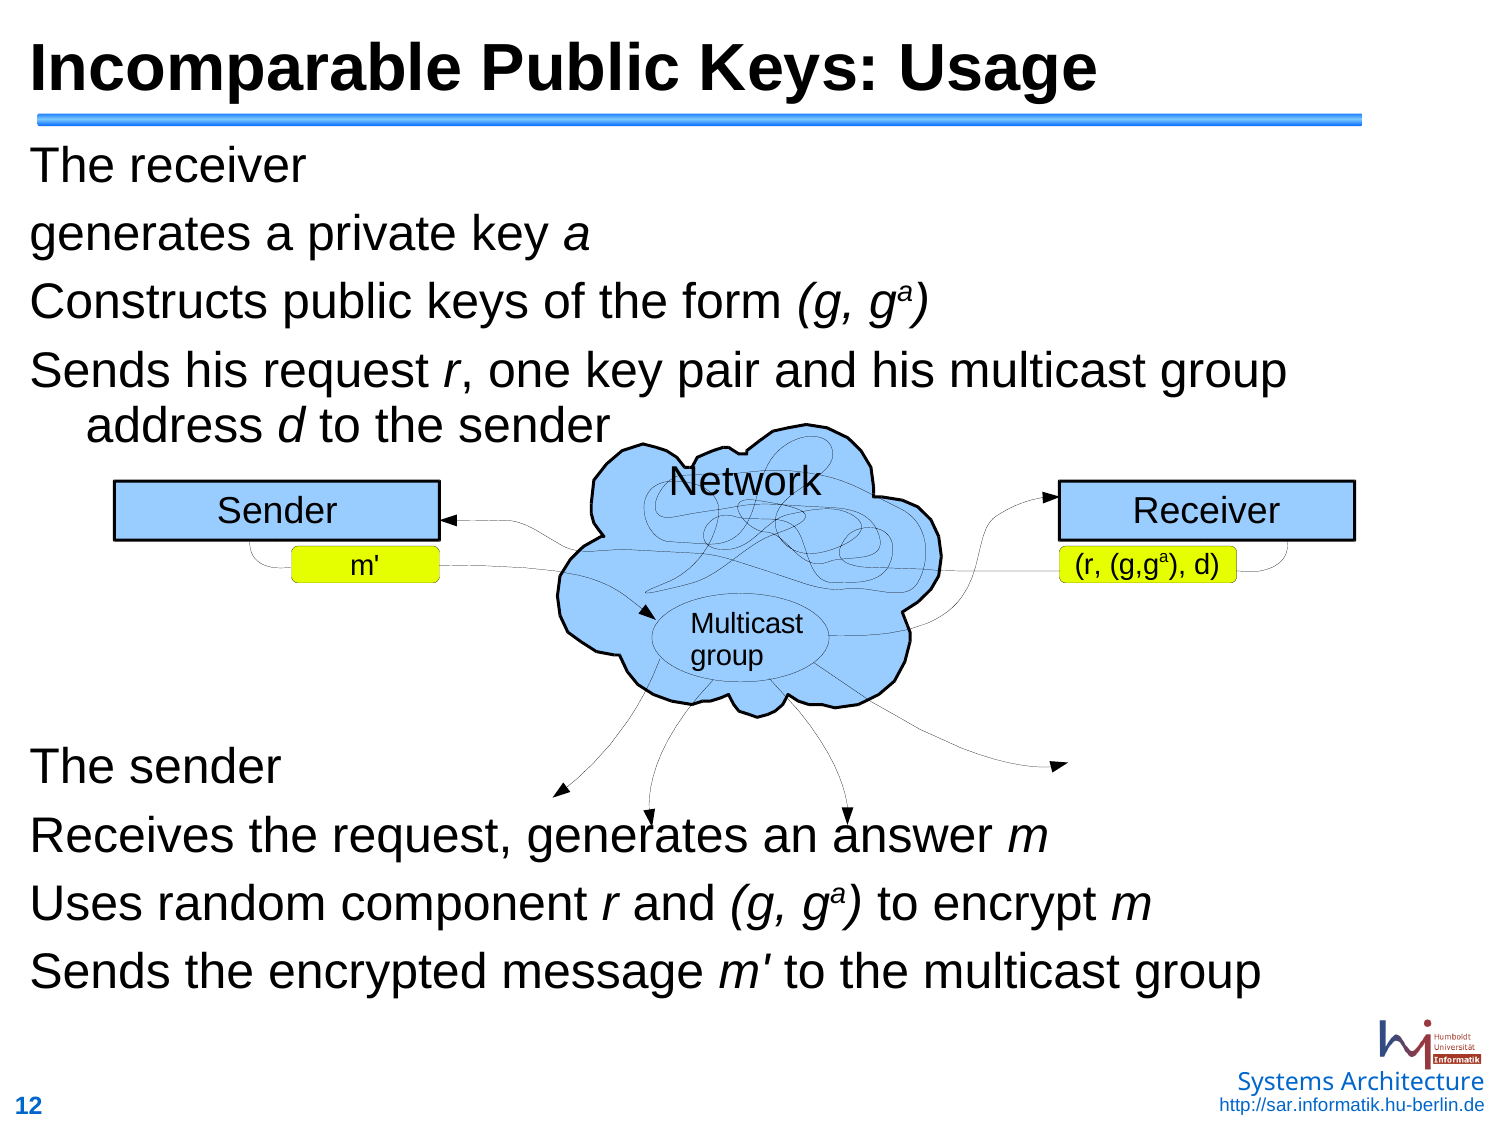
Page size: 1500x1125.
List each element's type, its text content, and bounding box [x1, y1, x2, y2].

picture [1376, 1059, 1483, 1071]
title Incomparable Public Keys: Usage [29, 19, 1500, 115]
chart [77, 412, 1500, 828]
list The receiver generates a private key a Constructs public keys of the form (g, ga) Sends his request r, one key pair and his multicast group address d to the sender The sender Receives the request, generates an answer m Uses random component r and (g, ga) to encrypt m Sends the encrypted message m' to the multicast group [29, 137, 1500, 1059]
